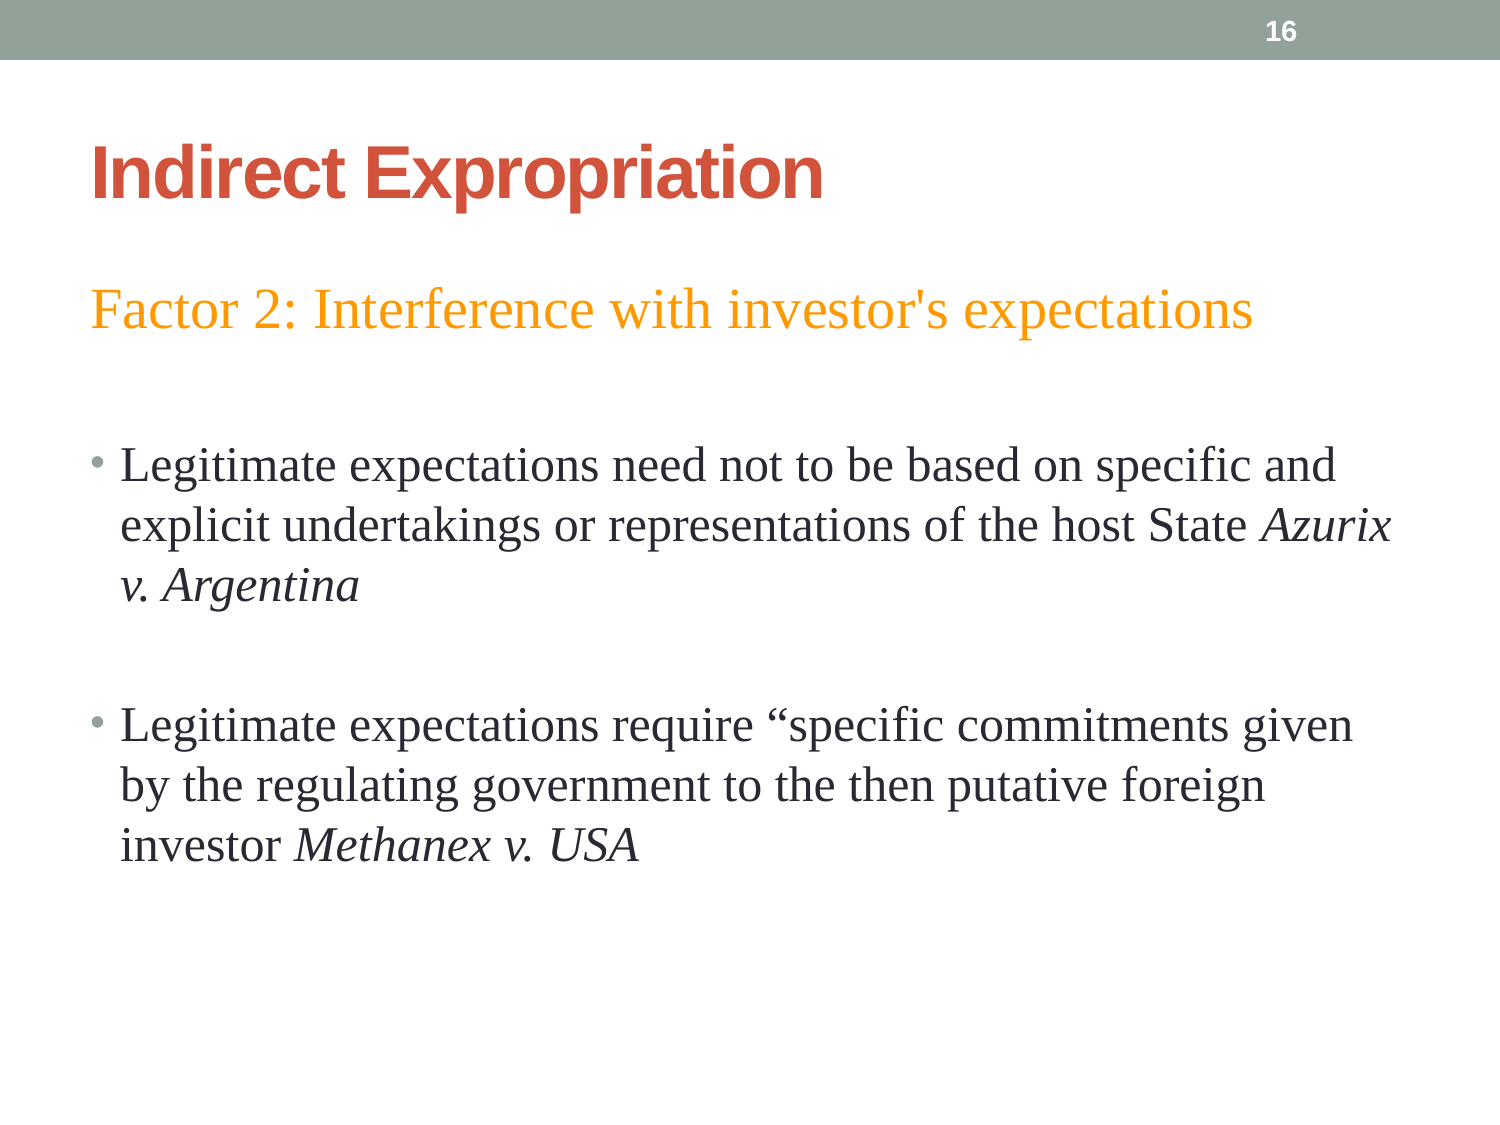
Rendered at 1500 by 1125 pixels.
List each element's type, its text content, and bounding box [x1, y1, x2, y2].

title Indirect Expropriation [75, 87, 1425, 250]
slide_number <編號> [1250, 3, 1425, 57]
list Factor 2: Interference with investor's expectations Legitimate expectations need not to be based on specific and explicit undertakings or representations of the host State Azurix v. Argentina Legitimate expectations require “specific commitments given by the regulating government to the then putative foreign investor Methanex v. USA [75, 262, 1425, 1063]
